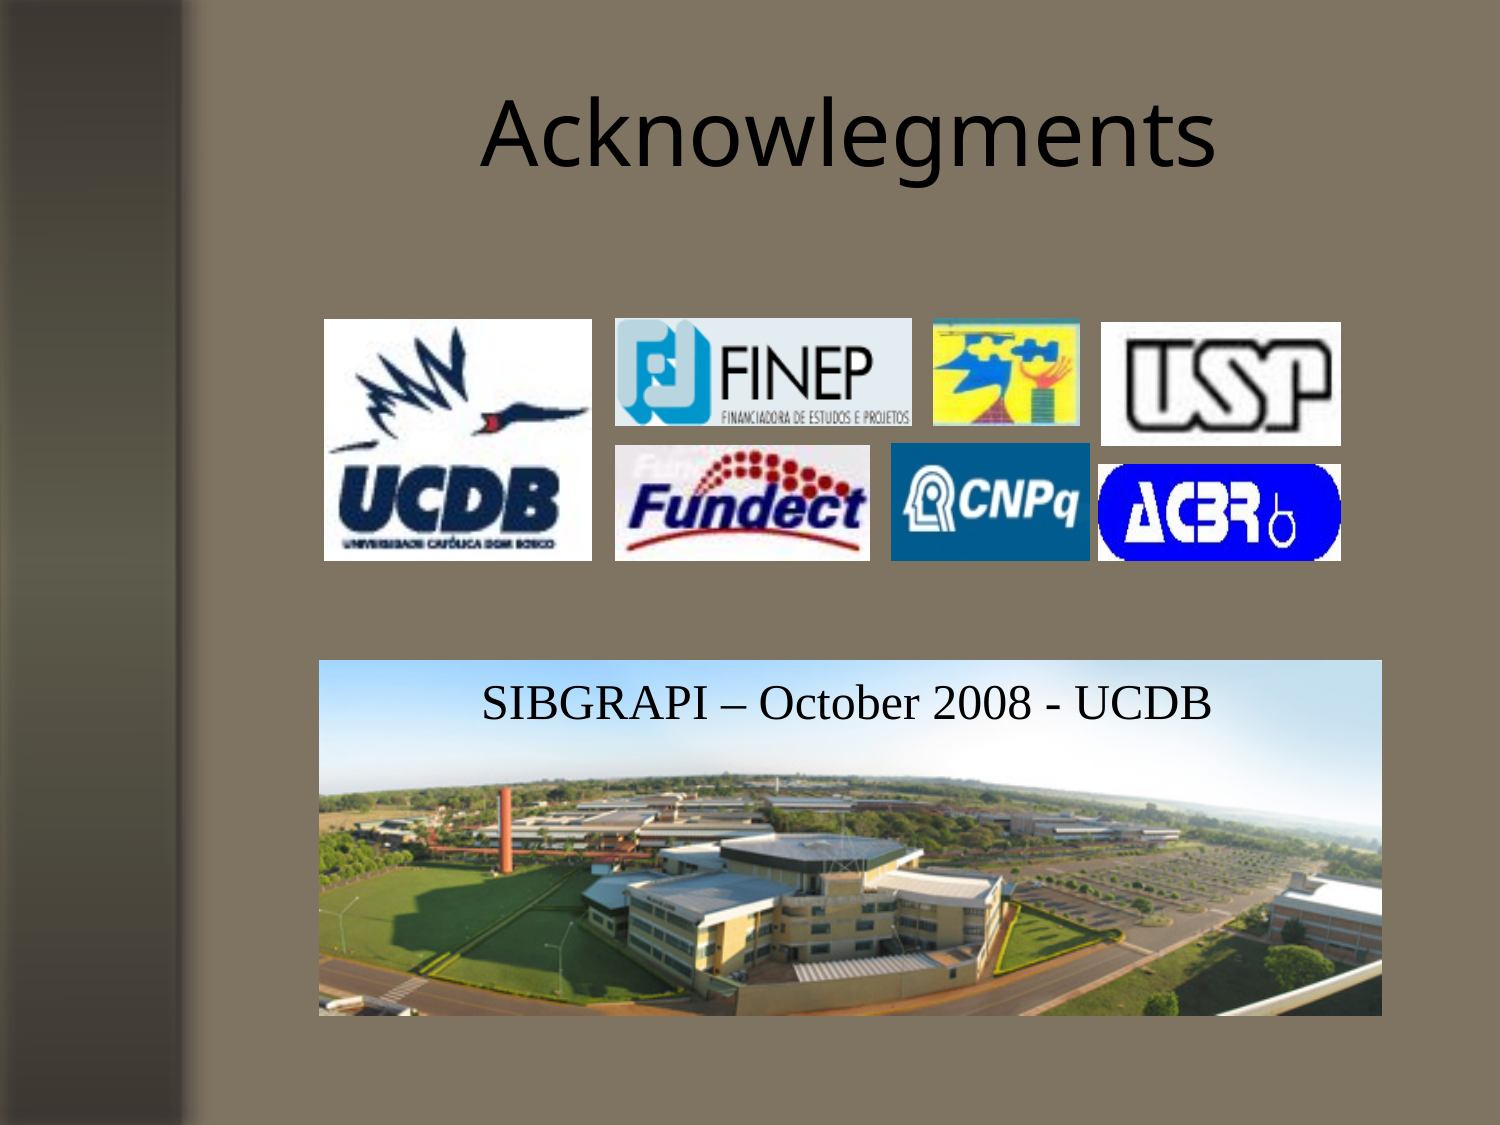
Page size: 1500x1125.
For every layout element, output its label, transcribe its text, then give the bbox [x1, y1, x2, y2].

text_box SIBGRAPI – October 2008 - UCDB [466, 667, 1227, 752]
picture [0, 0, 1500, 1125]
title Acknowlegments [237, 13, 1463, 249]
